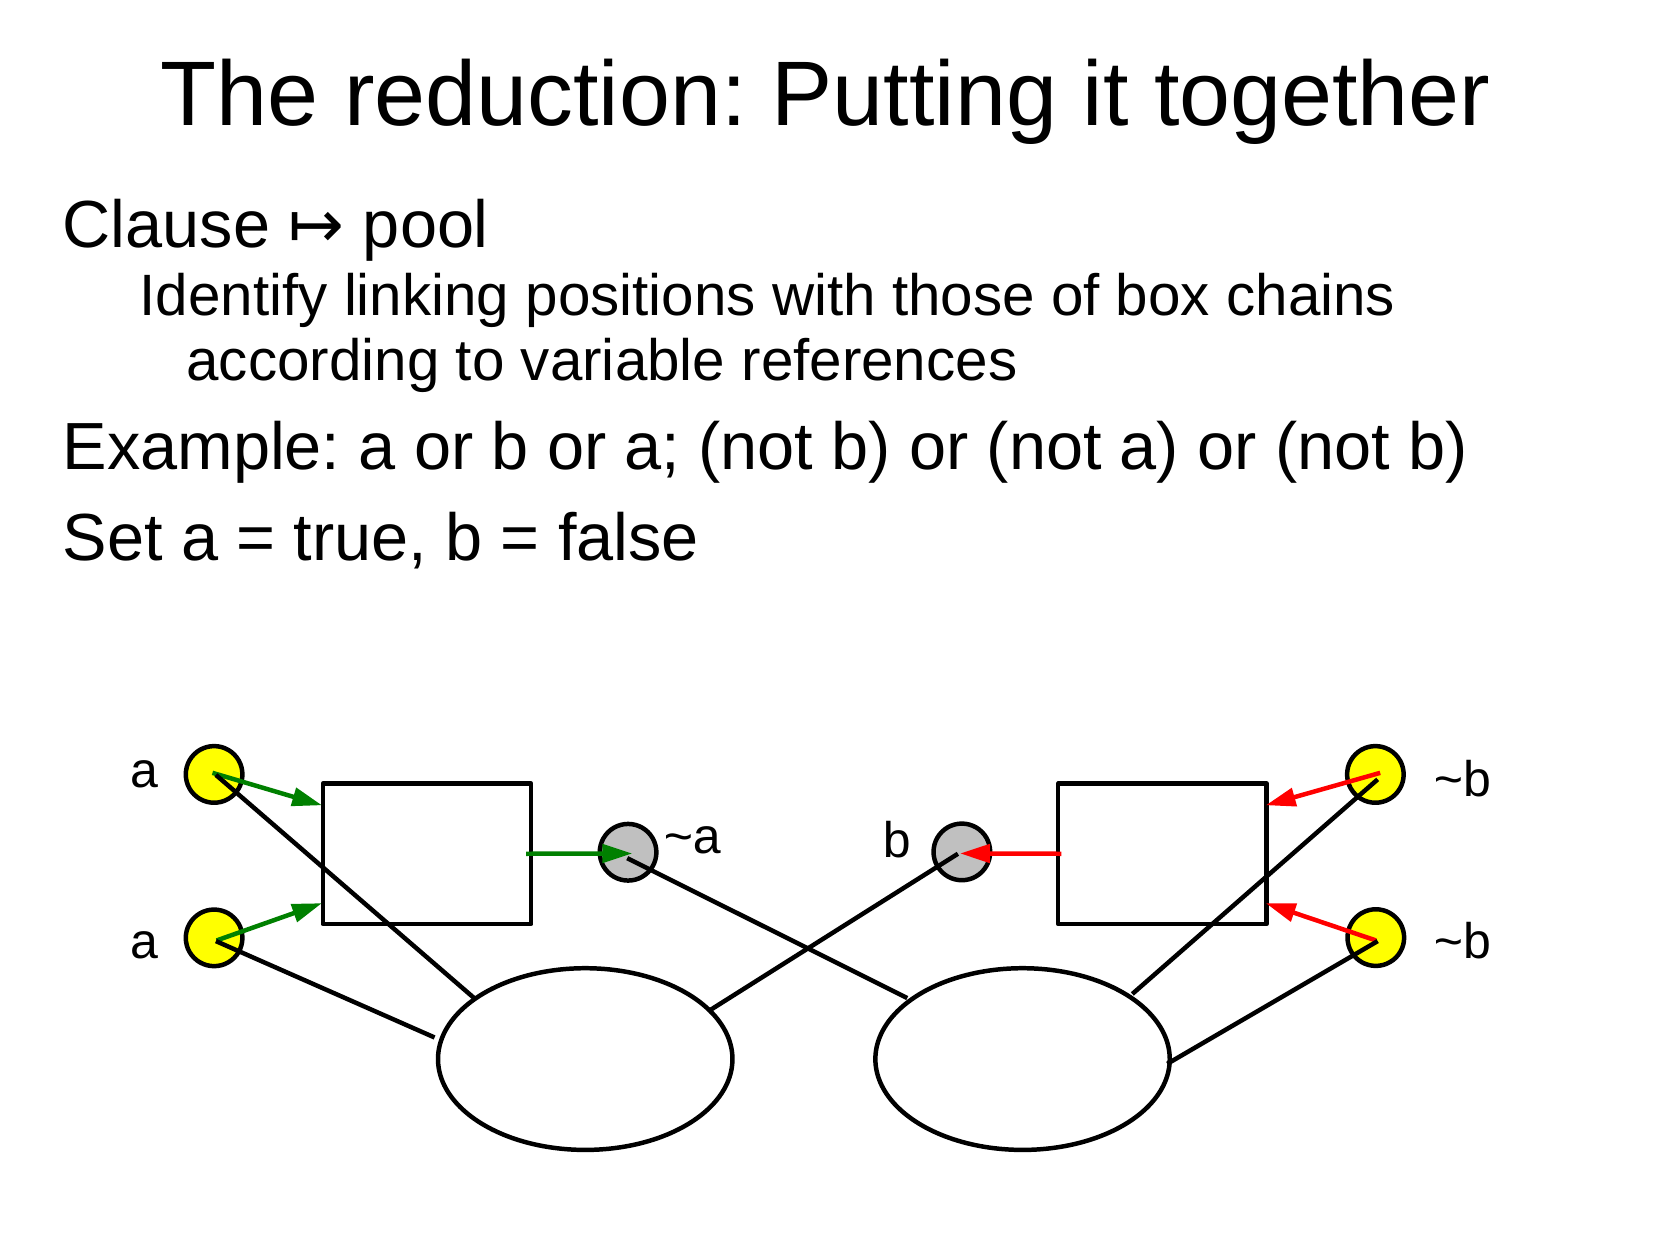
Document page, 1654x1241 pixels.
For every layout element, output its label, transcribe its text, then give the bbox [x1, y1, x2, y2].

text_box [599, 823, 649, 866]
text_box ~b [1419, 713, 1534, 831]
text_box [600, 856, 649, 881]
text_box [1347, 934, 1370, 953]
text_box [192, 746, 243, 803]
text_box a [115, 704, 192, 823]
text_box [224, 934, 243, 949]
text_box [1347, 746, 1404, 803]
text_box [192, 909, 241, 967]
text_box ~a [649, 770, 764, 888]
text_box a [115, 875, 192, 993]
text_box [227, 780, 241, 790]
text_box [1349, 777, 1375, 795]
title The reduction: Putting it together [0, 7, 1654, 181]
text_box ~b [1419, 875, 1534, 993]
text_box [944, 823, 989, 881]
text_box b [868, 774, 944, 893]
list Clause ↦ pool Identify linking positions with those of box chains according to variable references Example: a or b or a; (not b) or (not a) or (not b)‏ Set a = true, b = false [45, 187, 1609, 1226]
text_box [1349, 909, 1405, 966]
